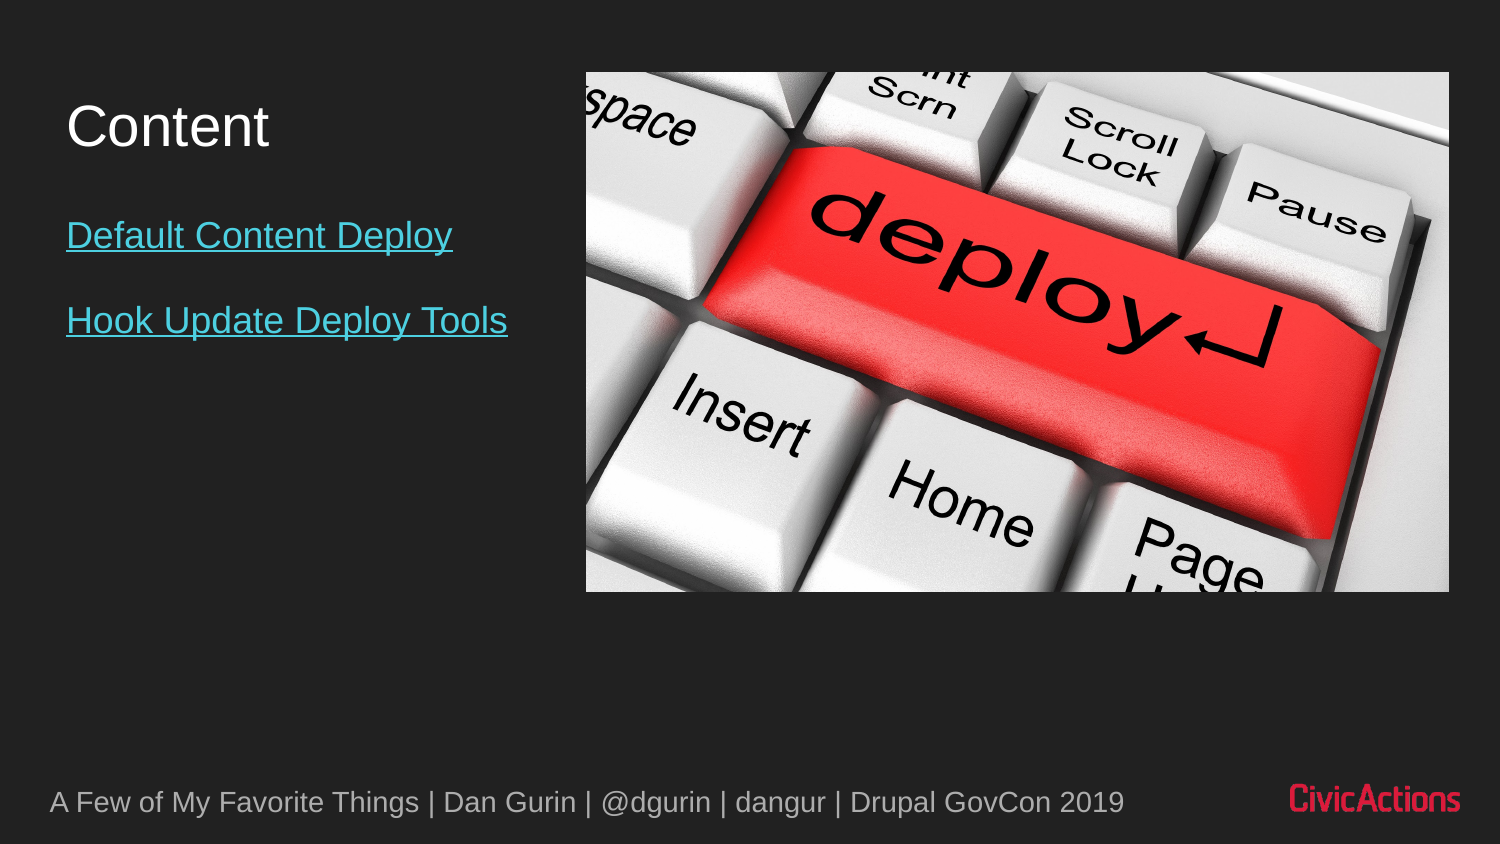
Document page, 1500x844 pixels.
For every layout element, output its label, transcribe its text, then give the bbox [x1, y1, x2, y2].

title Content [51, 72, 586, 167]
list Default Content Deploy Hook Update Deploy Tools [51, 189, 1449, 750]
picture [586, 72, 1449, 592]
picture [1290, 783, 1460, 812]
